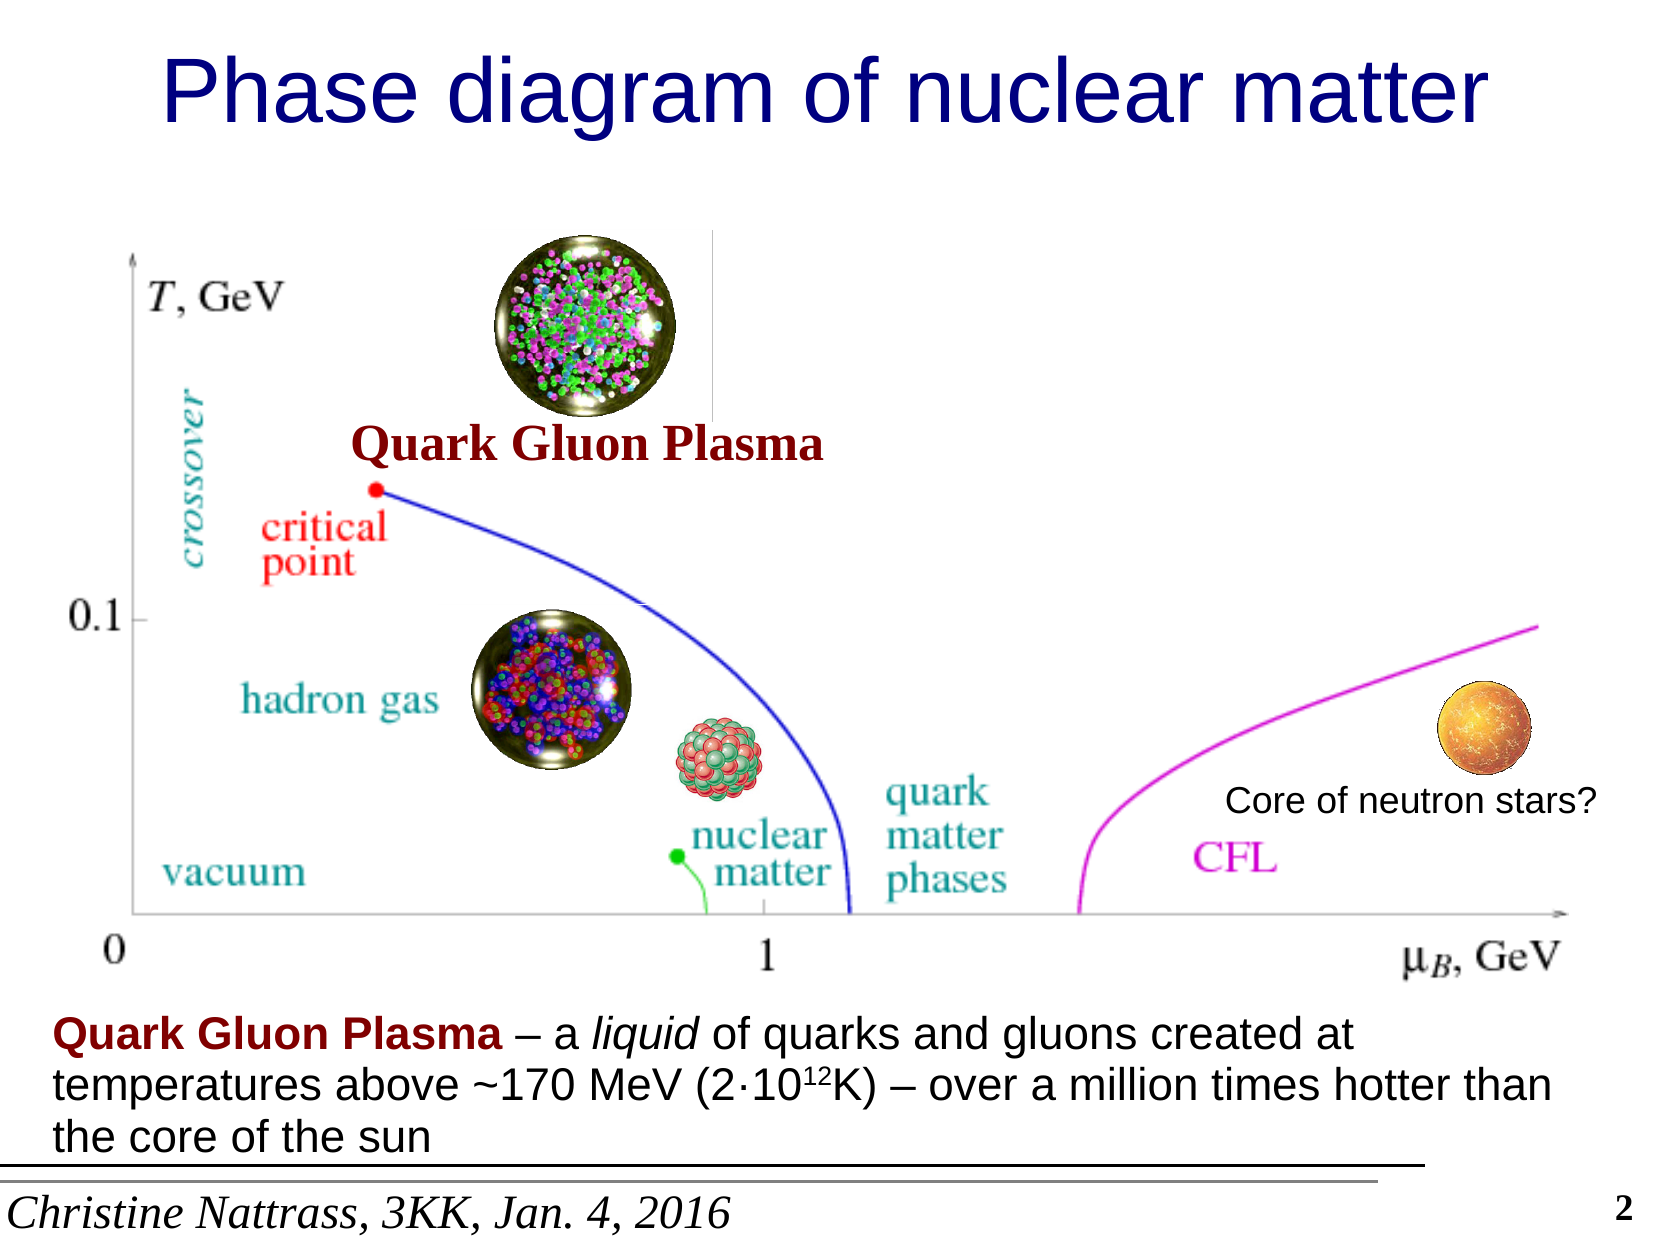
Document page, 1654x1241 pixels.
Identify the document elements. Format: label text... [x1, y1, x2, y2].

text_box Core of neutron stars? [1210, 772, 1613, 830]
text_box Quark Gluon Plasma [304, 406, 871, 480]
title Phase diagram of nuclear matter [82, 25, 1571, 148]
picture [68, 229, 1569, 986]
text_box Quark Gluon Plasma – a liquid of quarks and gluons created at temperatures above ~170 MeV (2·1012K) – over a million times hotter than the core of the sun [37, 1000, 1613, 1171]
